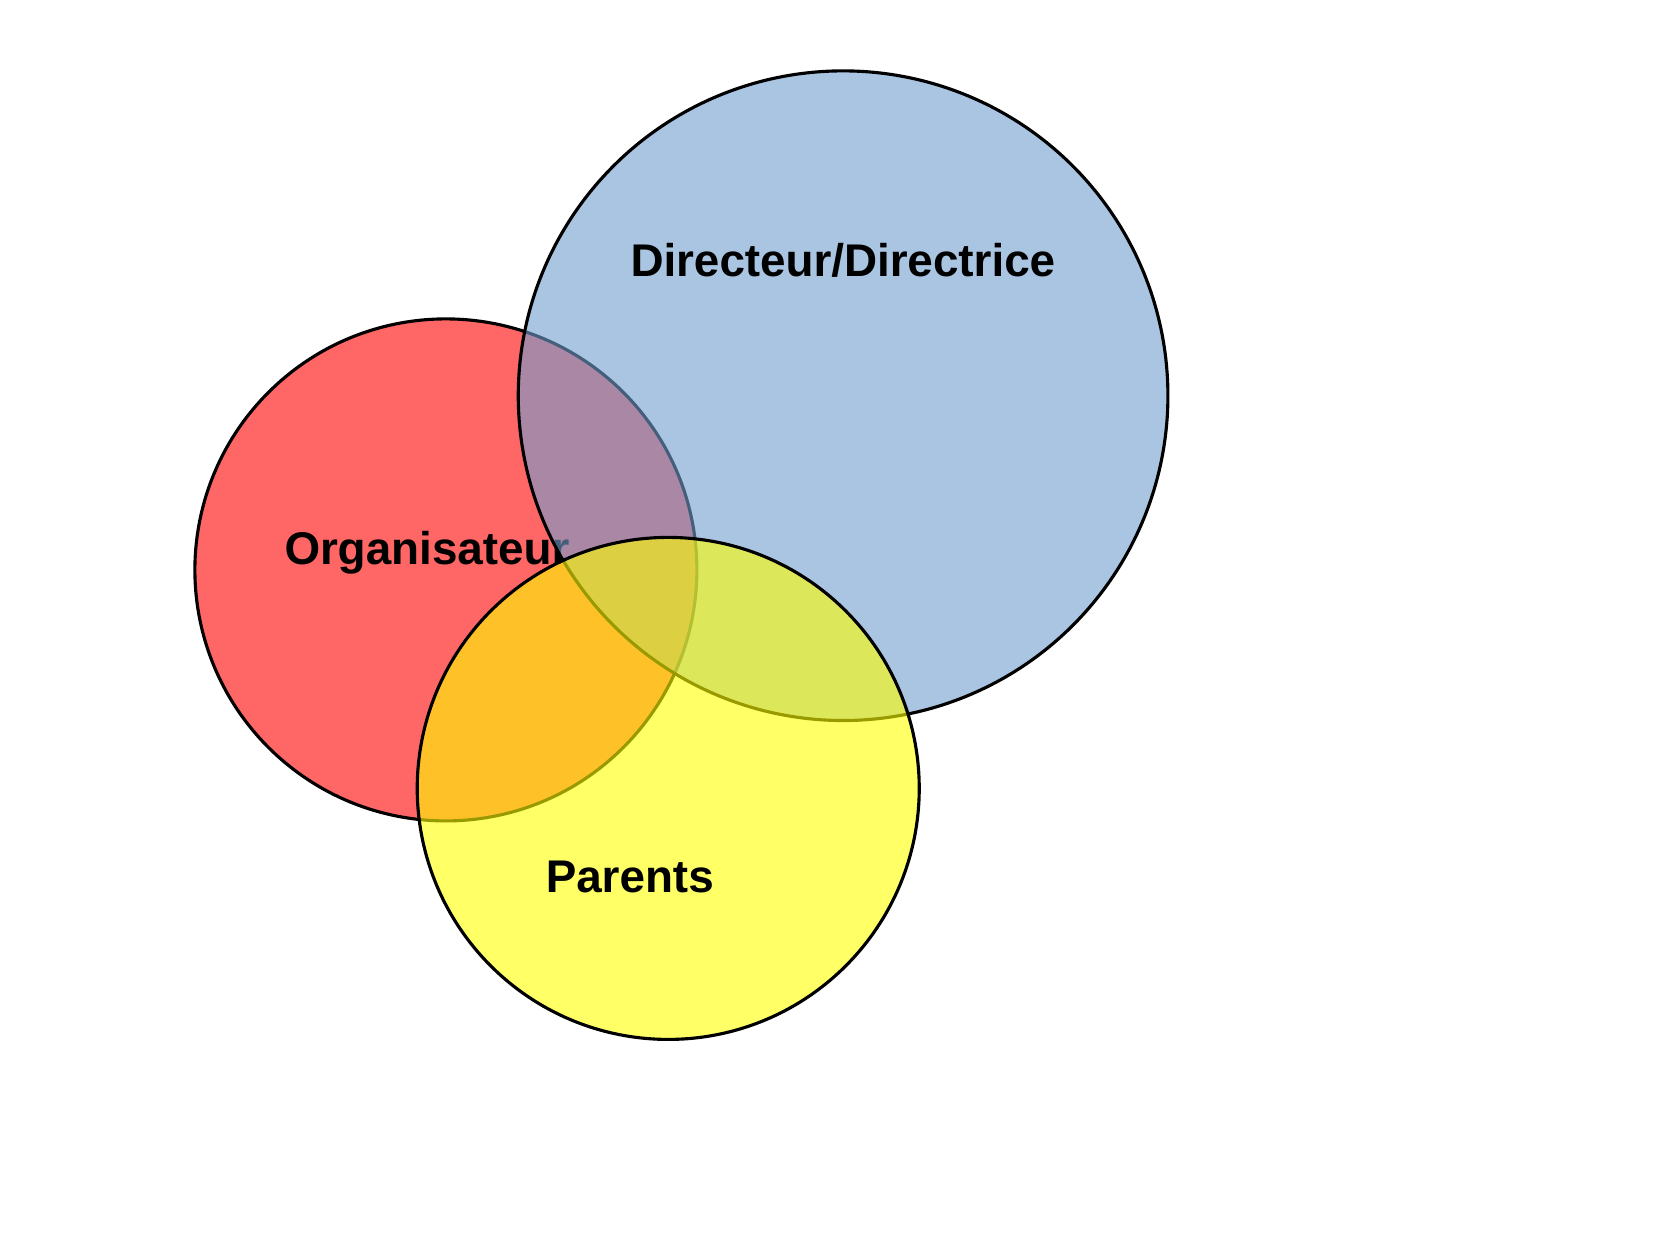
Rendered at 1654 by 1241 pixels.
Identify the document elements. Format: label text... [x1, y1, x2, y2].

text_box Organisateur [194, 318, 554, 820]
text_box Directeur/Directrice [518, 70, 1168, 714]
text_box Parents [417, 537, 920, 1040]
